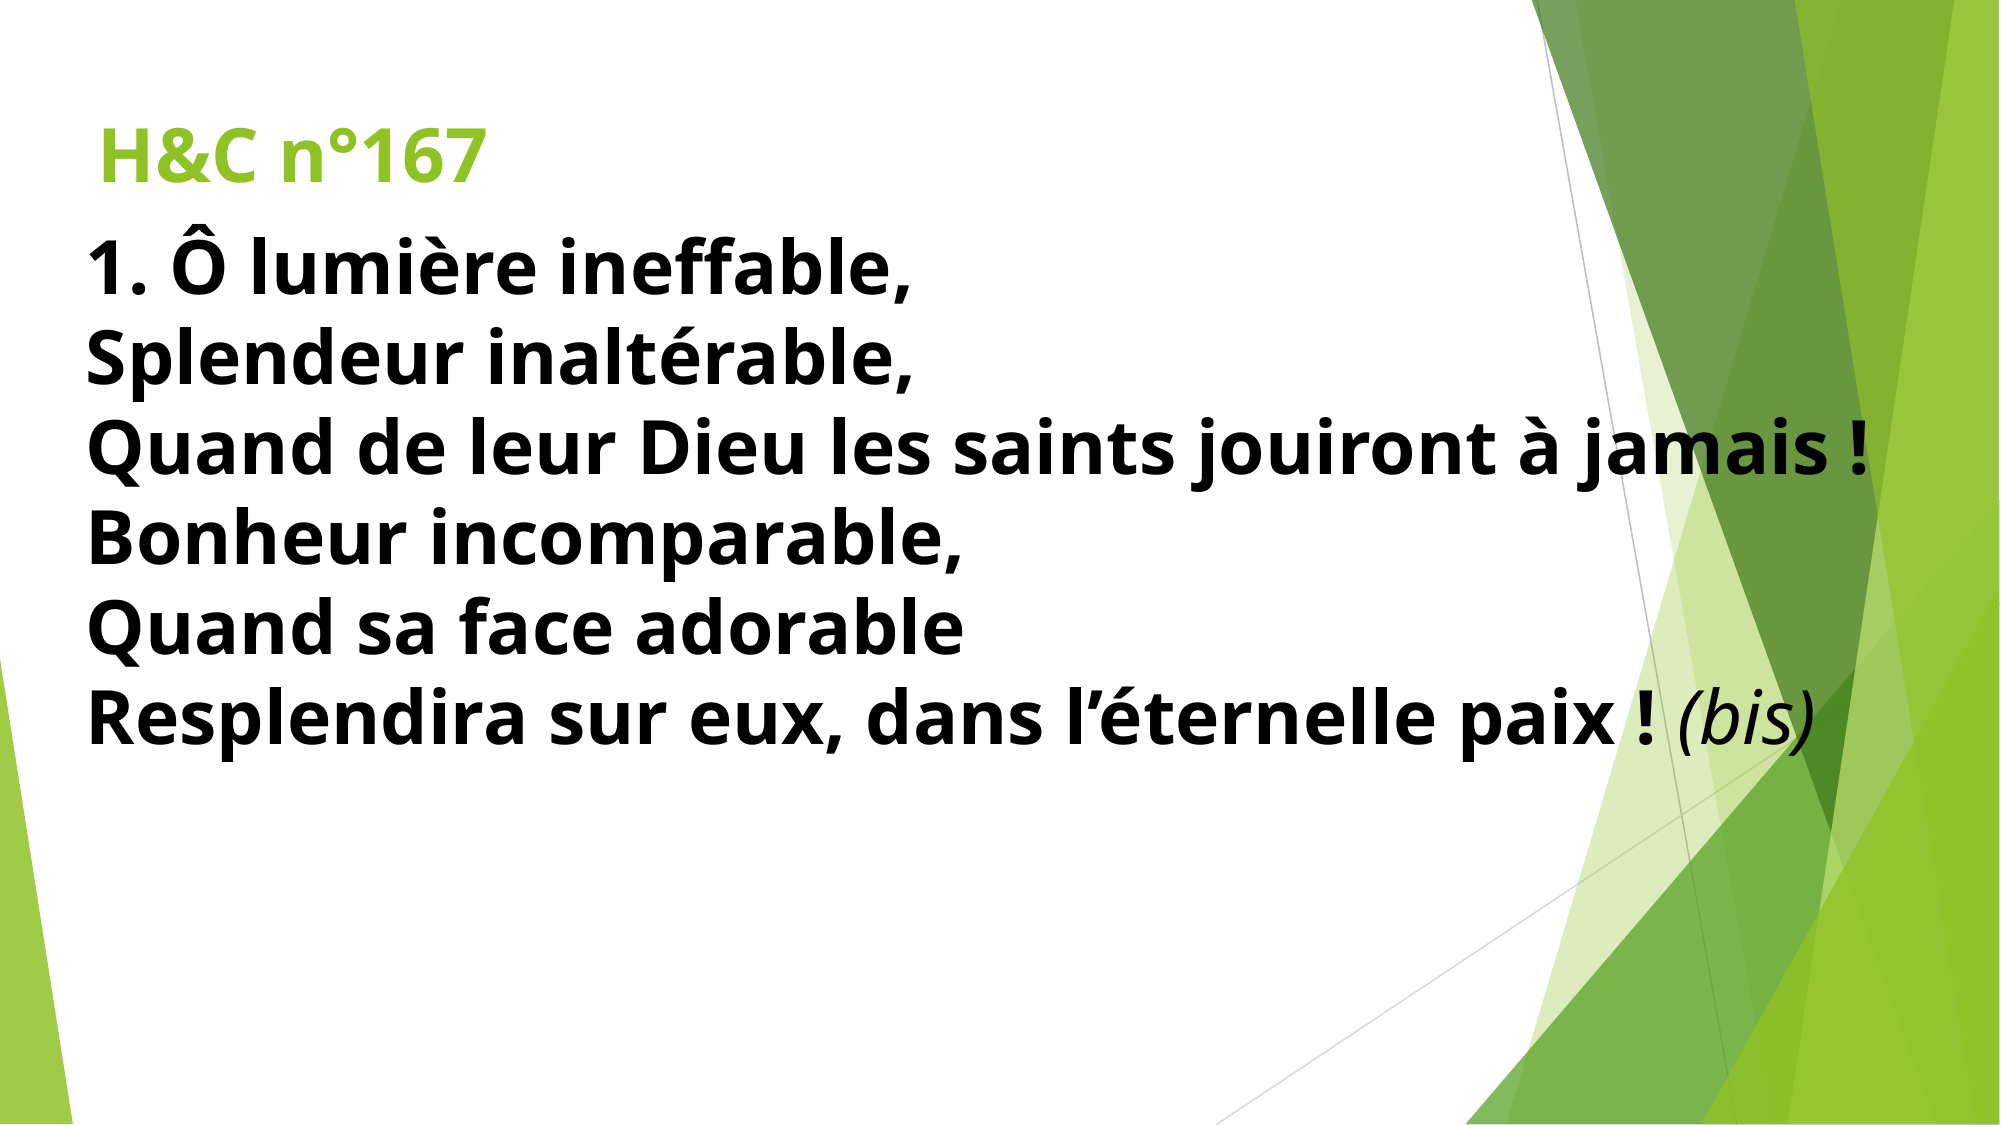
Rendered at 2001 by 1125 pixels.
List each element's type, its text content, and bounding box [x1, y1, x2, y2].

text_box H&C n°167 [82, 99, 1522, 212]
text_box 1. Ô lumière ineffable, Splendeur inaltérable, Quand de leur Dieu les saints jouiront à jamais ! Bonheur incomparable, Quand sa face adorable Resplendira sur eux, dans l’éternelle paix ! (bis) [70, 212, 1961, 1074]
